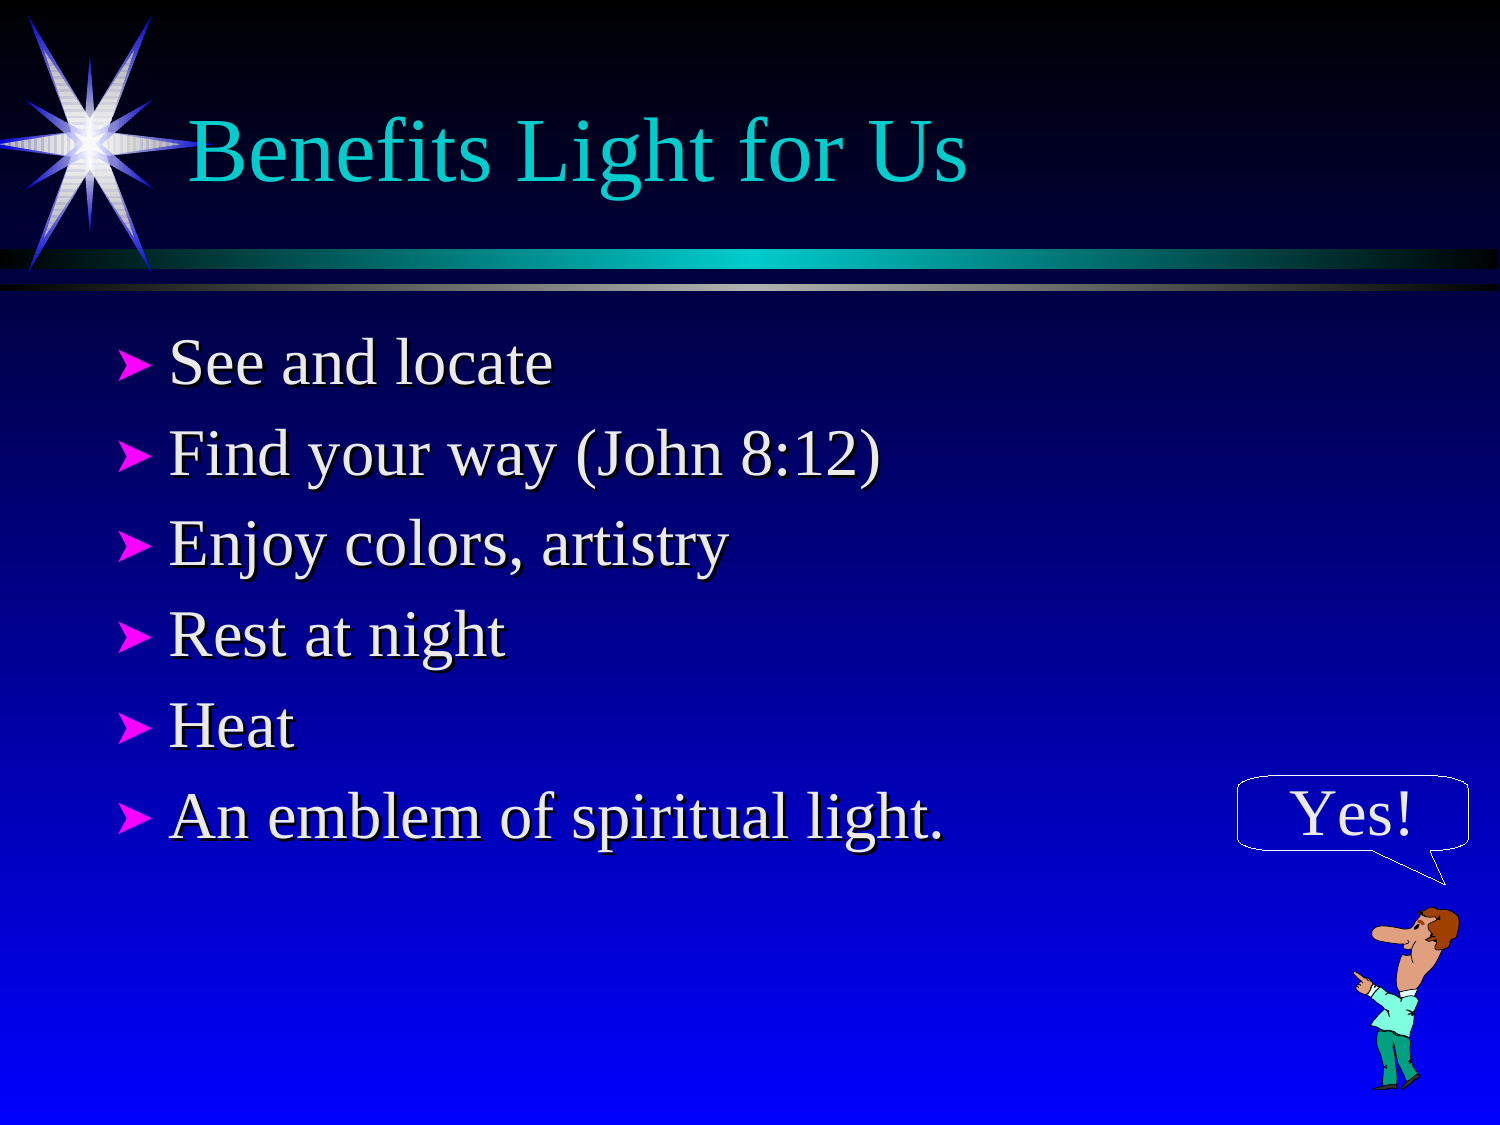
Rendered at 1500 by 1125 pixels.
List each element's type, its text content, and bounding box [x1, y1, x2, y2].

list See and locate Find your way (John 8:12) Enjoy colors, artistry Rest at night Heat An emblem of spiritual light. [112, 324, 1388, 986]
picture [1349, 903, 1463, 1095]
title Benefits Light for Us [187, 56, 1463, 244]
text_box Yes! [1237, 775, 1469, 885]
